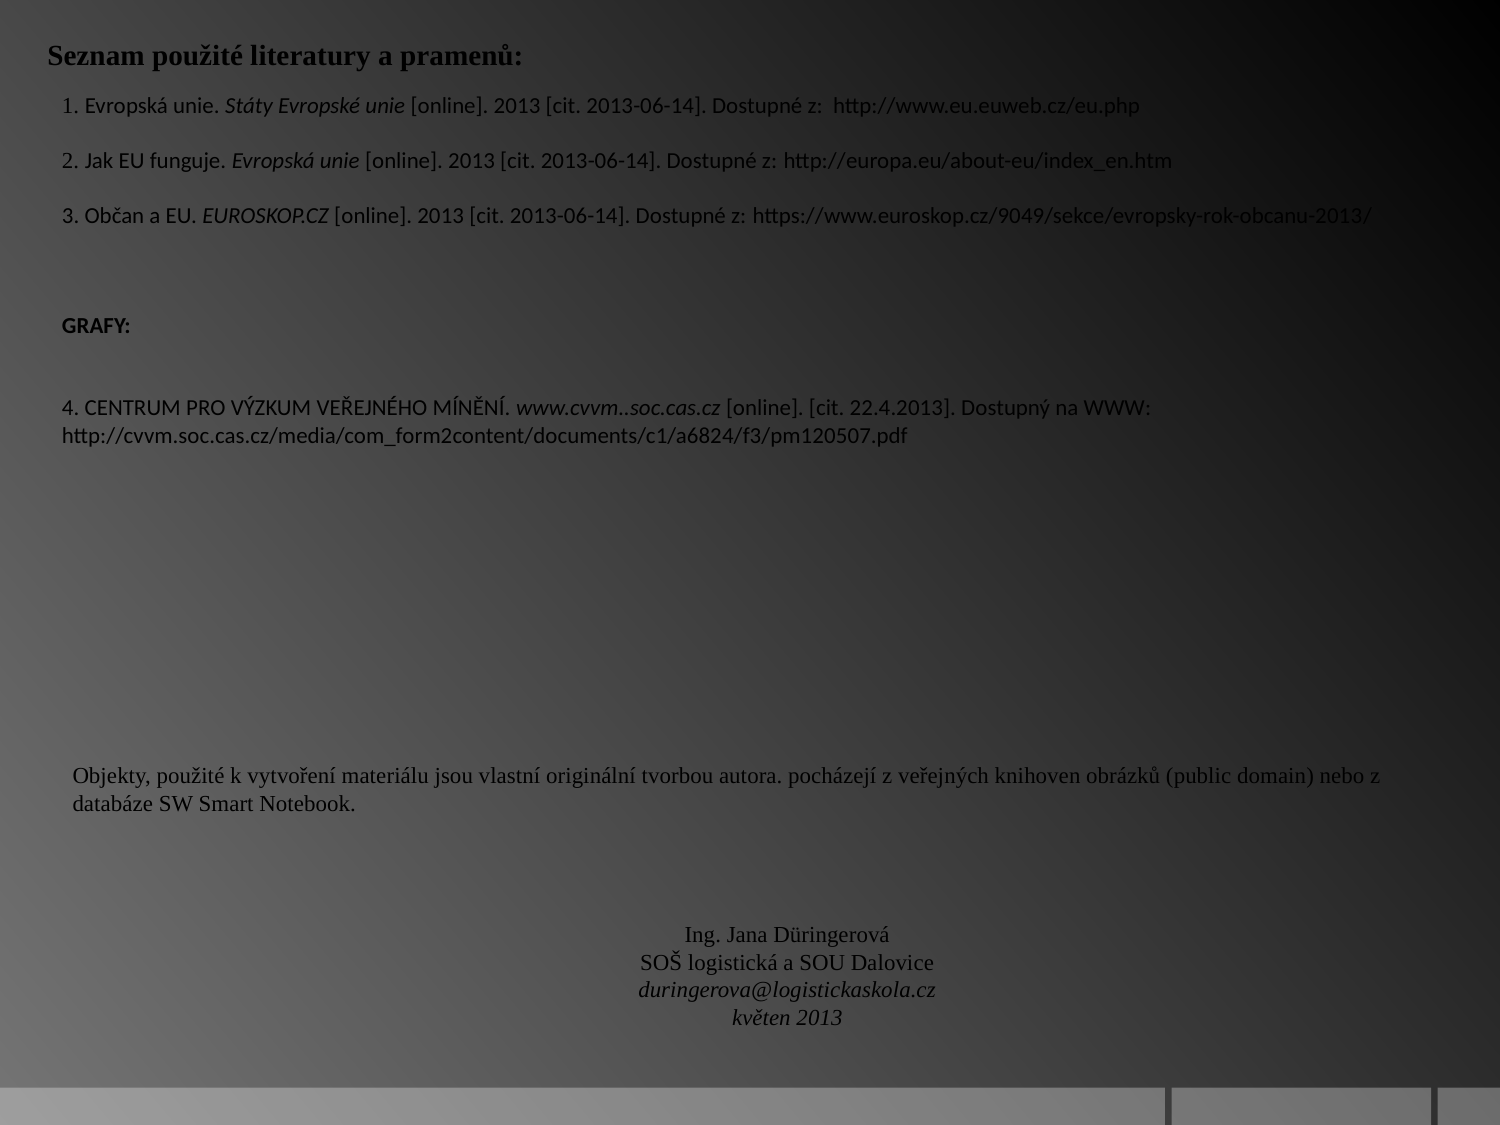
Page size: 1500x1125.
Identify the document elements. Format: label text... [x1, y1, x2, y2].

text_box 1. Evropská unie. Státy Evropské unie [online]. 2013 [cit. 2013-06-14]. Dostupné z: http://www.eu.euweb.cz/eu.php 2. Jak EU funguje. Evropská unie [online]. 2013 [cit. 2013-06-14]. Dostupné z: http://europa.eu/about-eu/index_en.htm 3. Občan a EU. EUROSKOP.CZ [online]. 2013 [cit. 2013-06-14]. Dostupné z: https://www.euroskop.cz/9049/sekce/evropsky-rok-obcanu-2013/ GRAFY: 4. CENTRUM PRO VÝZKUM VEŘEJNÉHO MÍNĚNÍ. www.cvvm..soc.cas.cz [online]. [cit. 22.4.2013]. Dostupný na WWW: http://cvvm.soc.cas.cz/media/com_form2content/documents/c1/a6824/f3/pm120507.pdf [48, 84, 1388, 570]
text_box Ing. Jana Düringerová SOŠ logistická a SOU Dalovice duringerova@logistickaskola.cz květen 2013 [494, 913, 1080, 1039]
text_box Objekty, použité k vytvoření materiálu jsou vlastní originální tvorbou autora. pocházejí z veřejných knihoven obrázků (public domain) nebo z databáze SW Smart Notebook. [58, 753, 1442, 823]
text_box Seznam použité literatury a pramenů: [33, 29, 762, 79]
